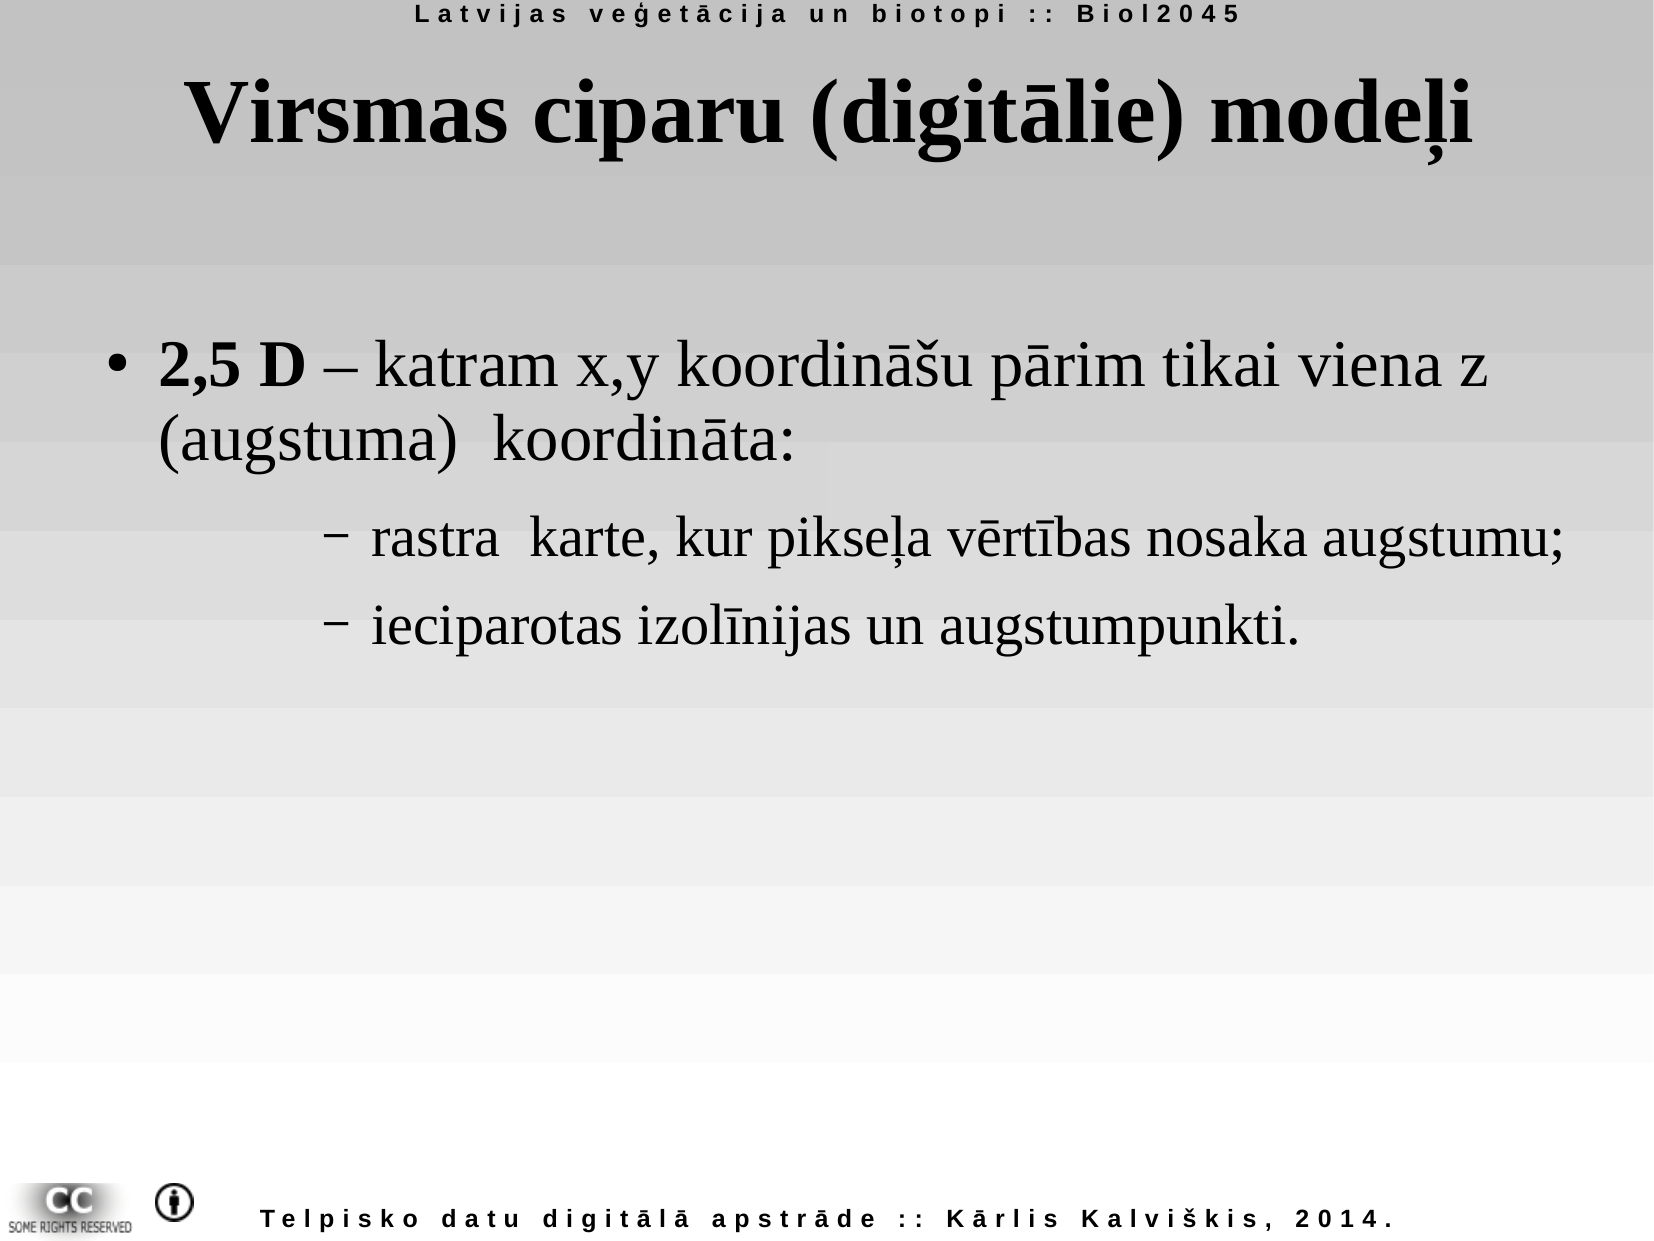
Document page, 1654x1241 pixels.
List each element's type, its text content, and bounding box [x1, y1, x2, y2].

picture [0, 0, 1654, 1241]
list 2,5 D – katram x,y koordināšu pārim tikai viena z (augstuma) koordināta: rastra karte, kur pikseļa vērtības nosaka augstumu; ieciparotas izolīnijas un augstumpunkti. [87, 327, 1602, 1172]
title Virsmas ciparu (digitālie) modeļi [34, 61, 1626, 296]
